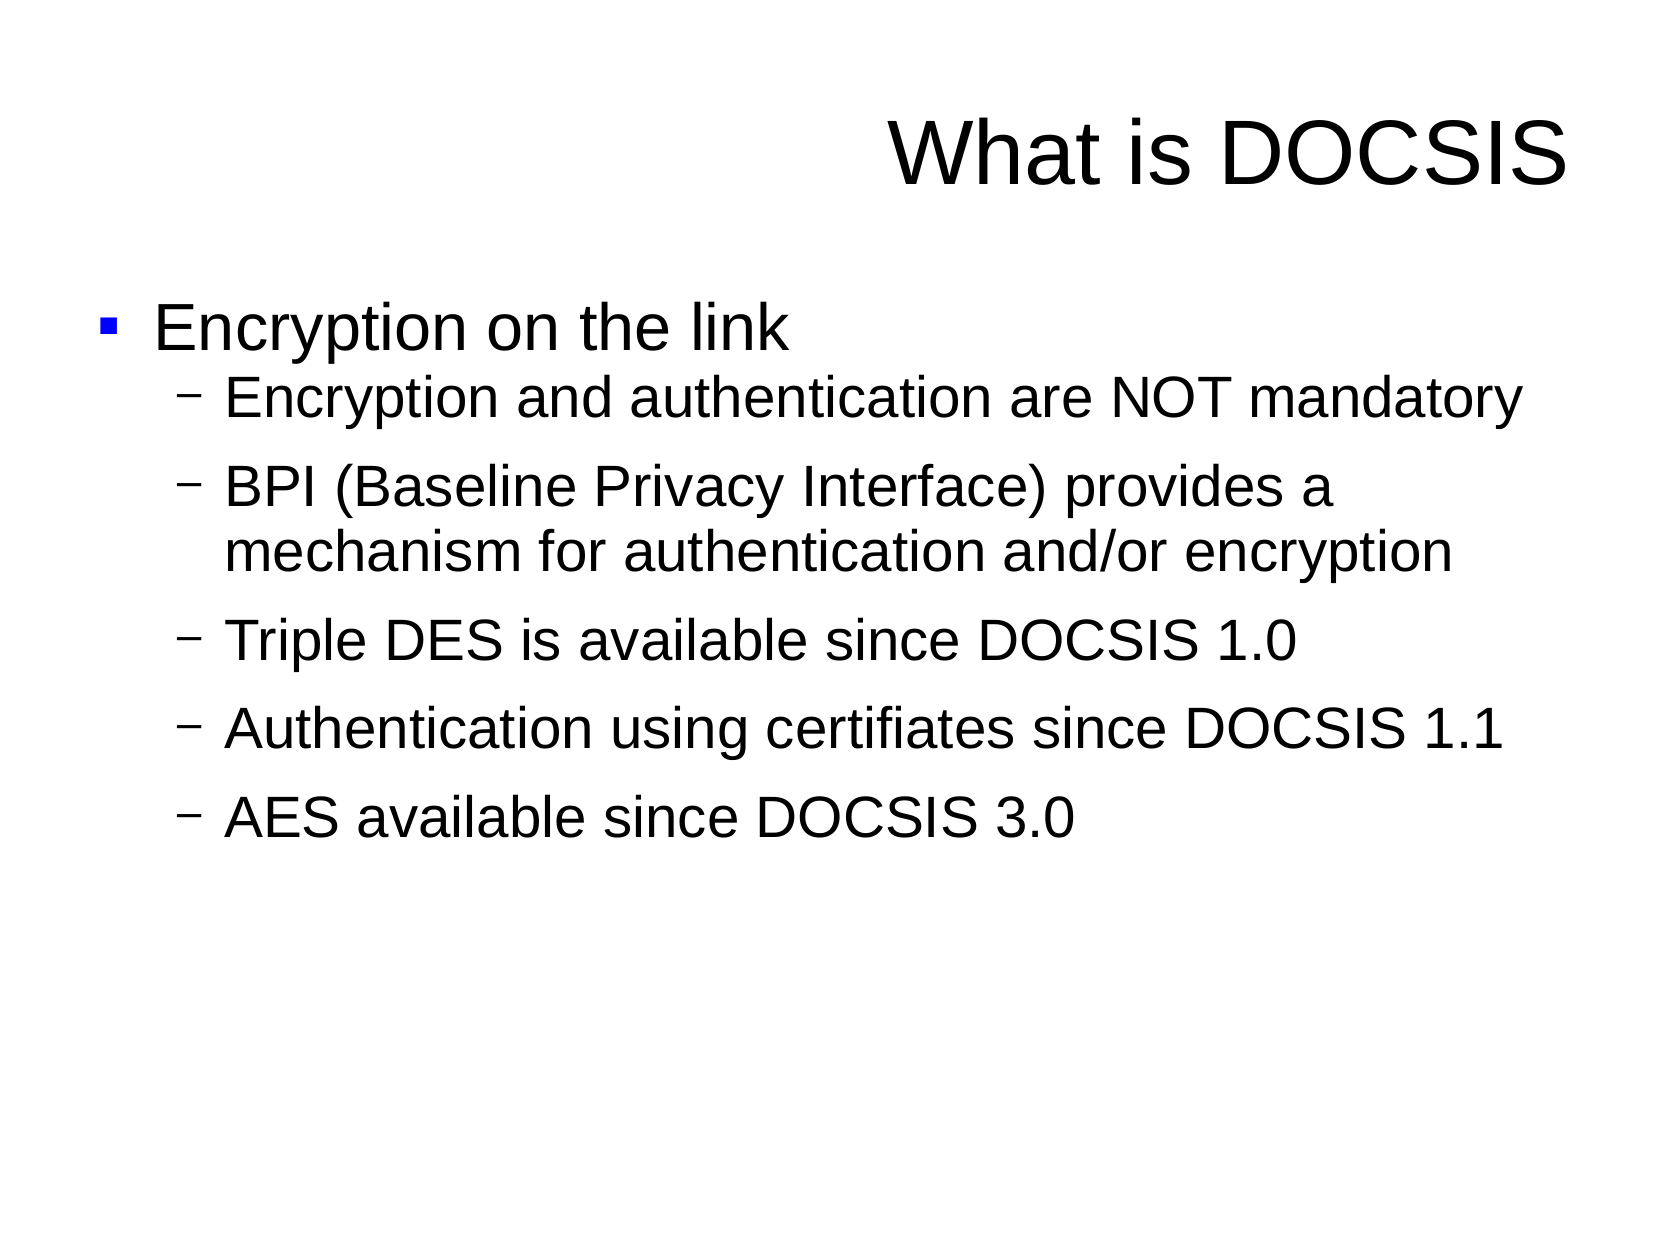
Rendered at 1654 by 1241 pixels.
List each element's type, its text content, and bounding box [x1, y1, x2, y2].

title What is DOCSIS [82, 49, 1571, 257]
list Encryption on the link Encryption and authentication are NOT mandatory BPI (Baseline Privacy Interface) provides a mechanism for authentication and/or encryption Triple DES is available since DOCSIS 1.0 Authentication using certifiates since DOCSIS 1.1 AES available since DOCSIS 3.0 [82, 290, 1571, 1109]
